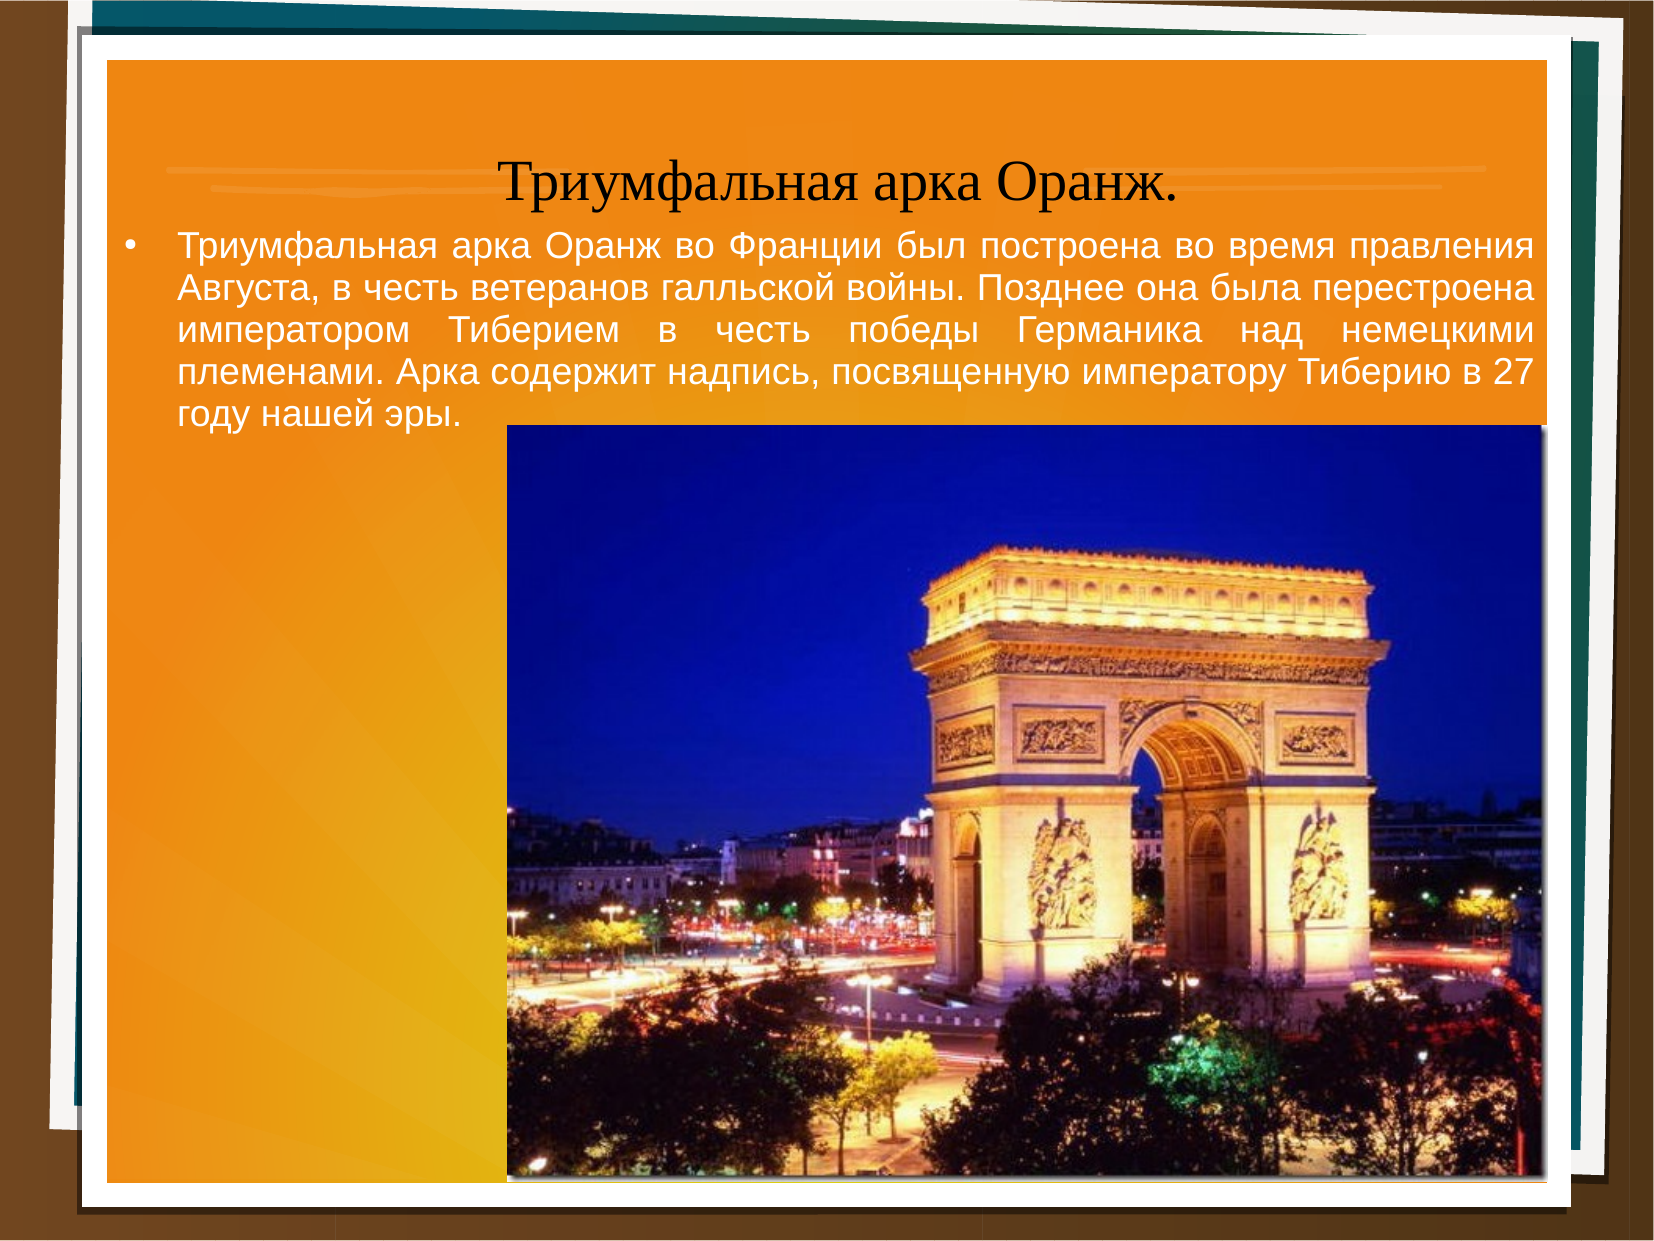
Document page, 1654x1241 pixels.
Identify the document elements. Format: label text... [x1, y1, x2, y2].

list Триумфальная арка Оранж во Франции был построена во время правления Августа, в честь ветеранов галльской войны. Позднее она была перестроена императором Тиберием в честь победы Германика над немецкими племенами. Арка содержит надпись, посвященную императору Тиберию в 27 году нашей эры. [106, 224, 1536, 449]
title Триумфальная арка Оранж. [165, 137, 1512, 224]
picture [507, 425, 1548, 1182]
